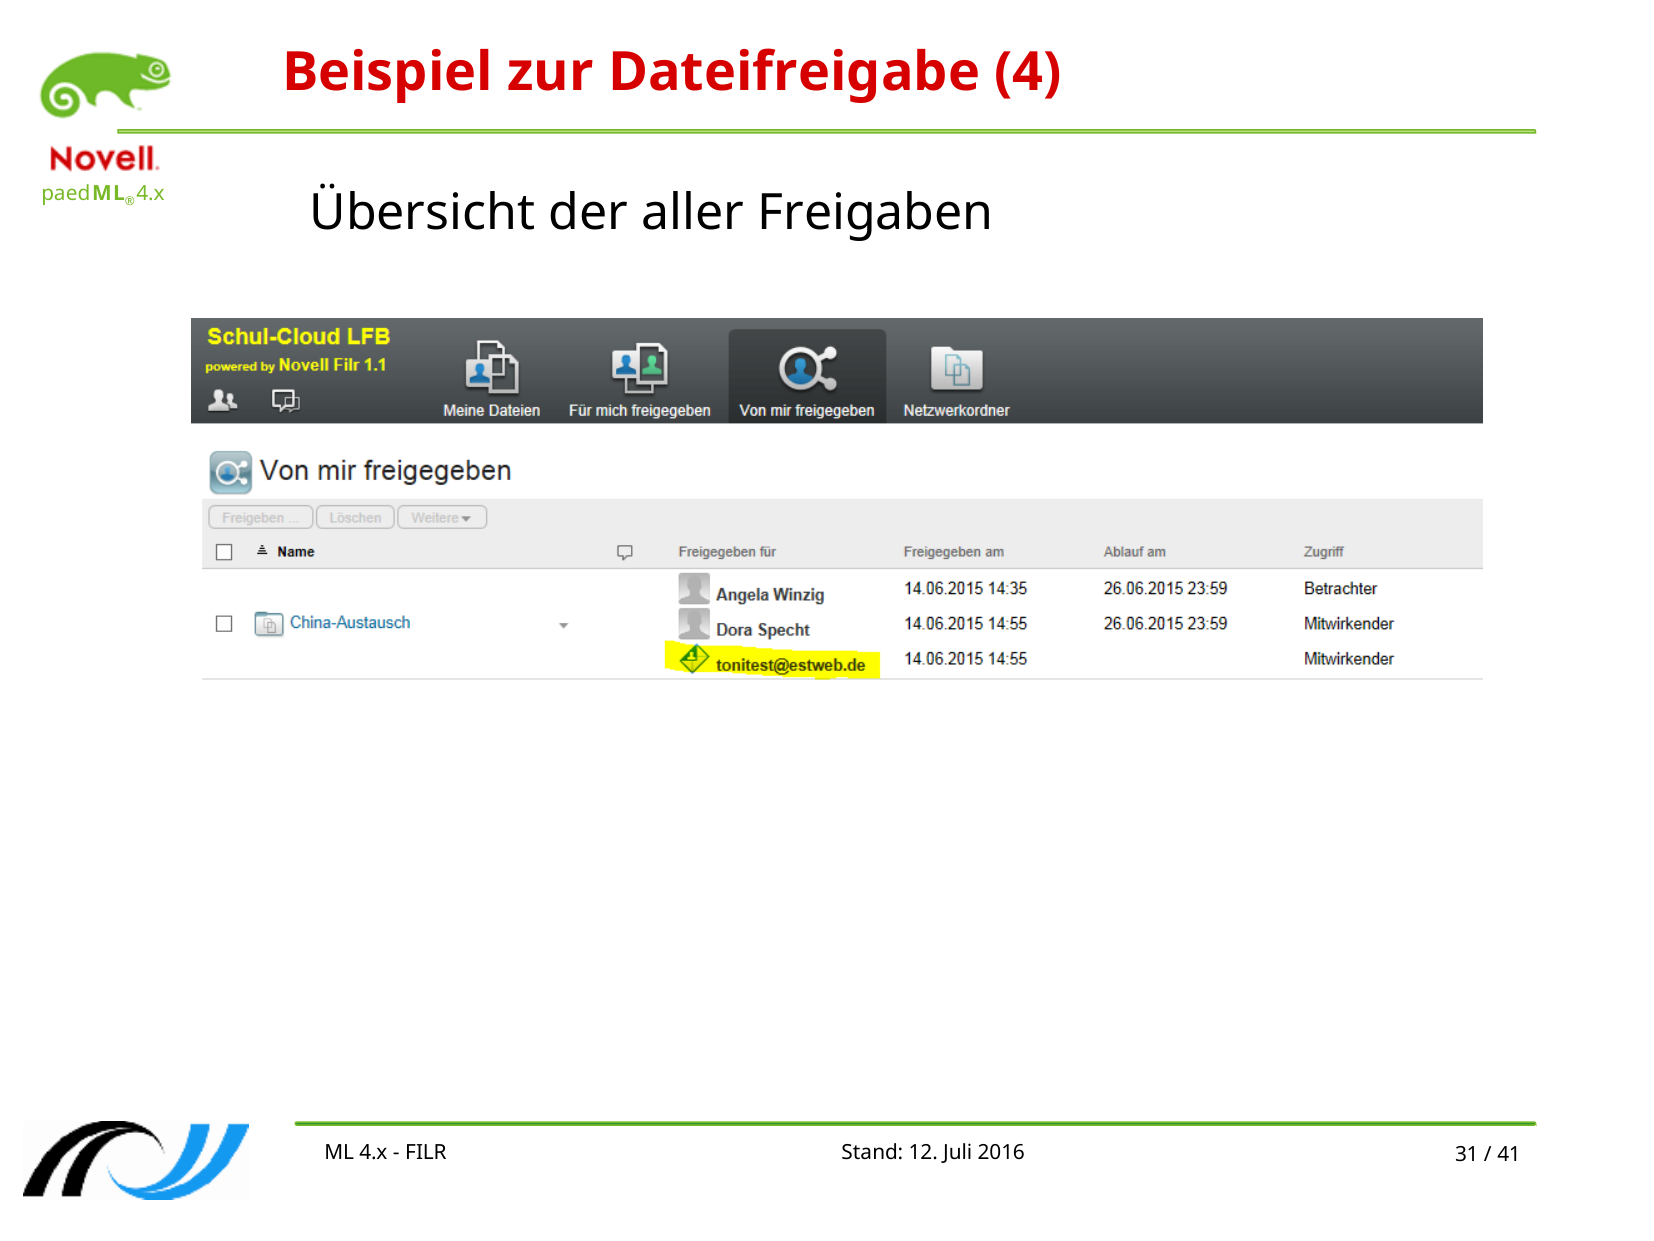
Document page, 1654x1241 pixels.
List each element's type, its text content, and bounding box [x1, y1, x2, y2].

picture [23, 1121, 249, 1200]
picture [191, 318, 1483, 681]
title Beispiel zur Dateifreigabe (4) [261, 17, 1536, 121]
picture [26, 35, 184, 193]
list Übersicht der aller Freigaben [253, 179, 1560, 626]
